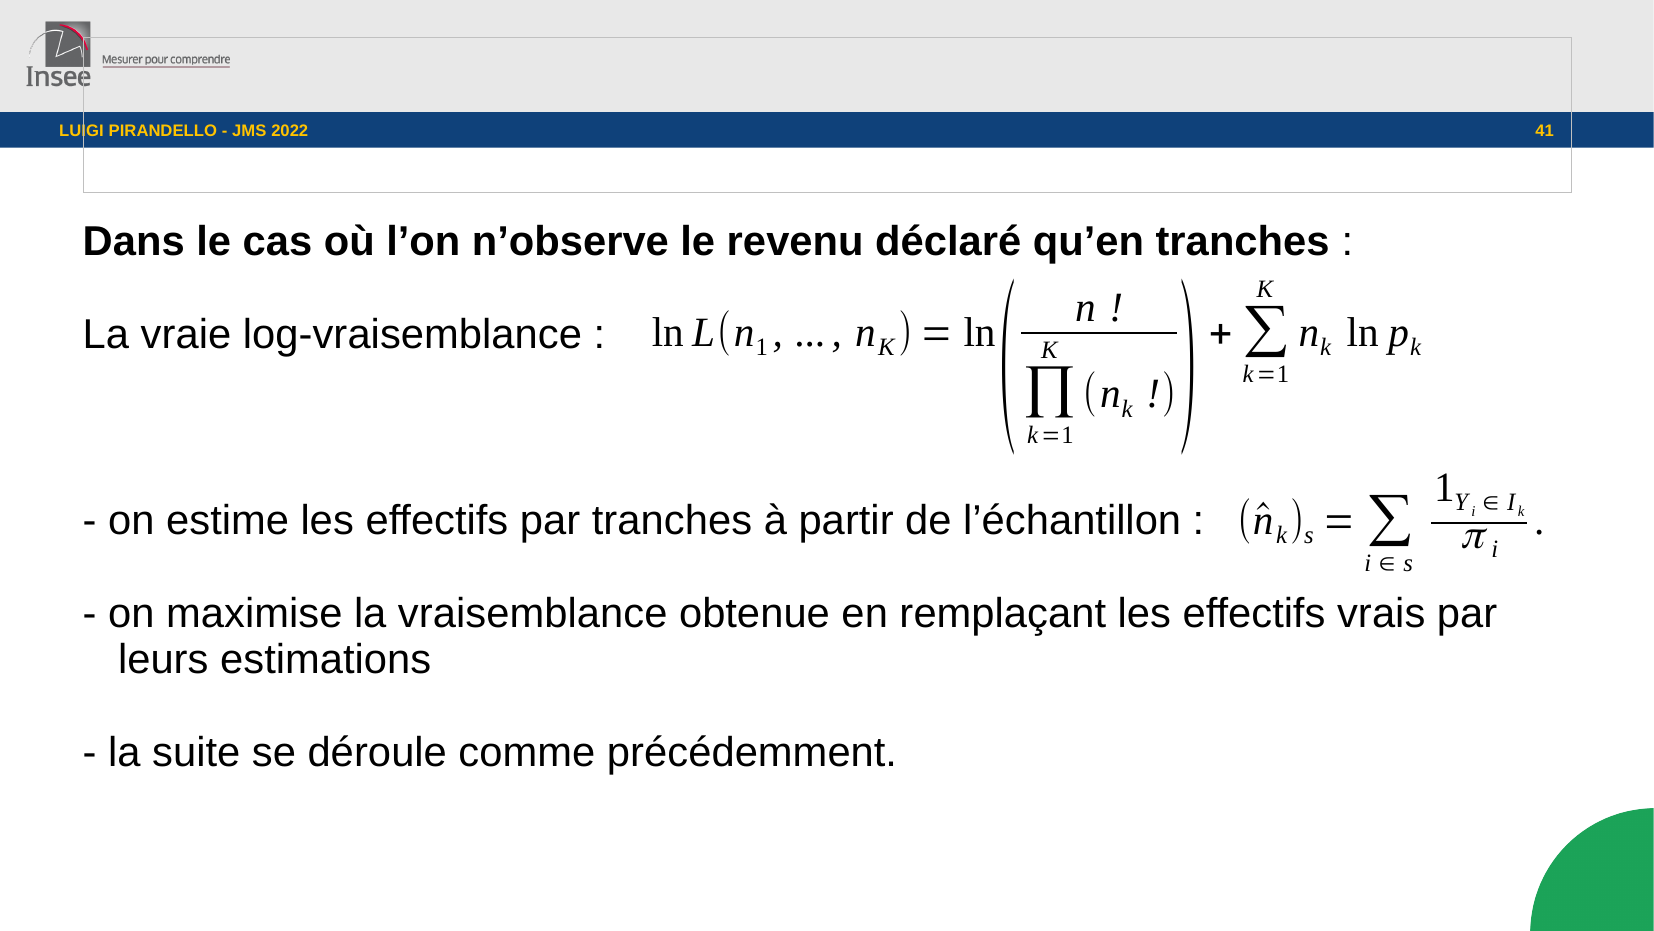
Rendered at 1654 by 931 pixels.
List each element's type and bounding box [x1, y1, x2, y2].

chart [644, 275, 1430, 458]
picture [1530, 808, 1654, 931]
chart [1231, 463, 1551, 577]
picture [84, 38, 230, 89]
picture [23, 0, 230, 89]
